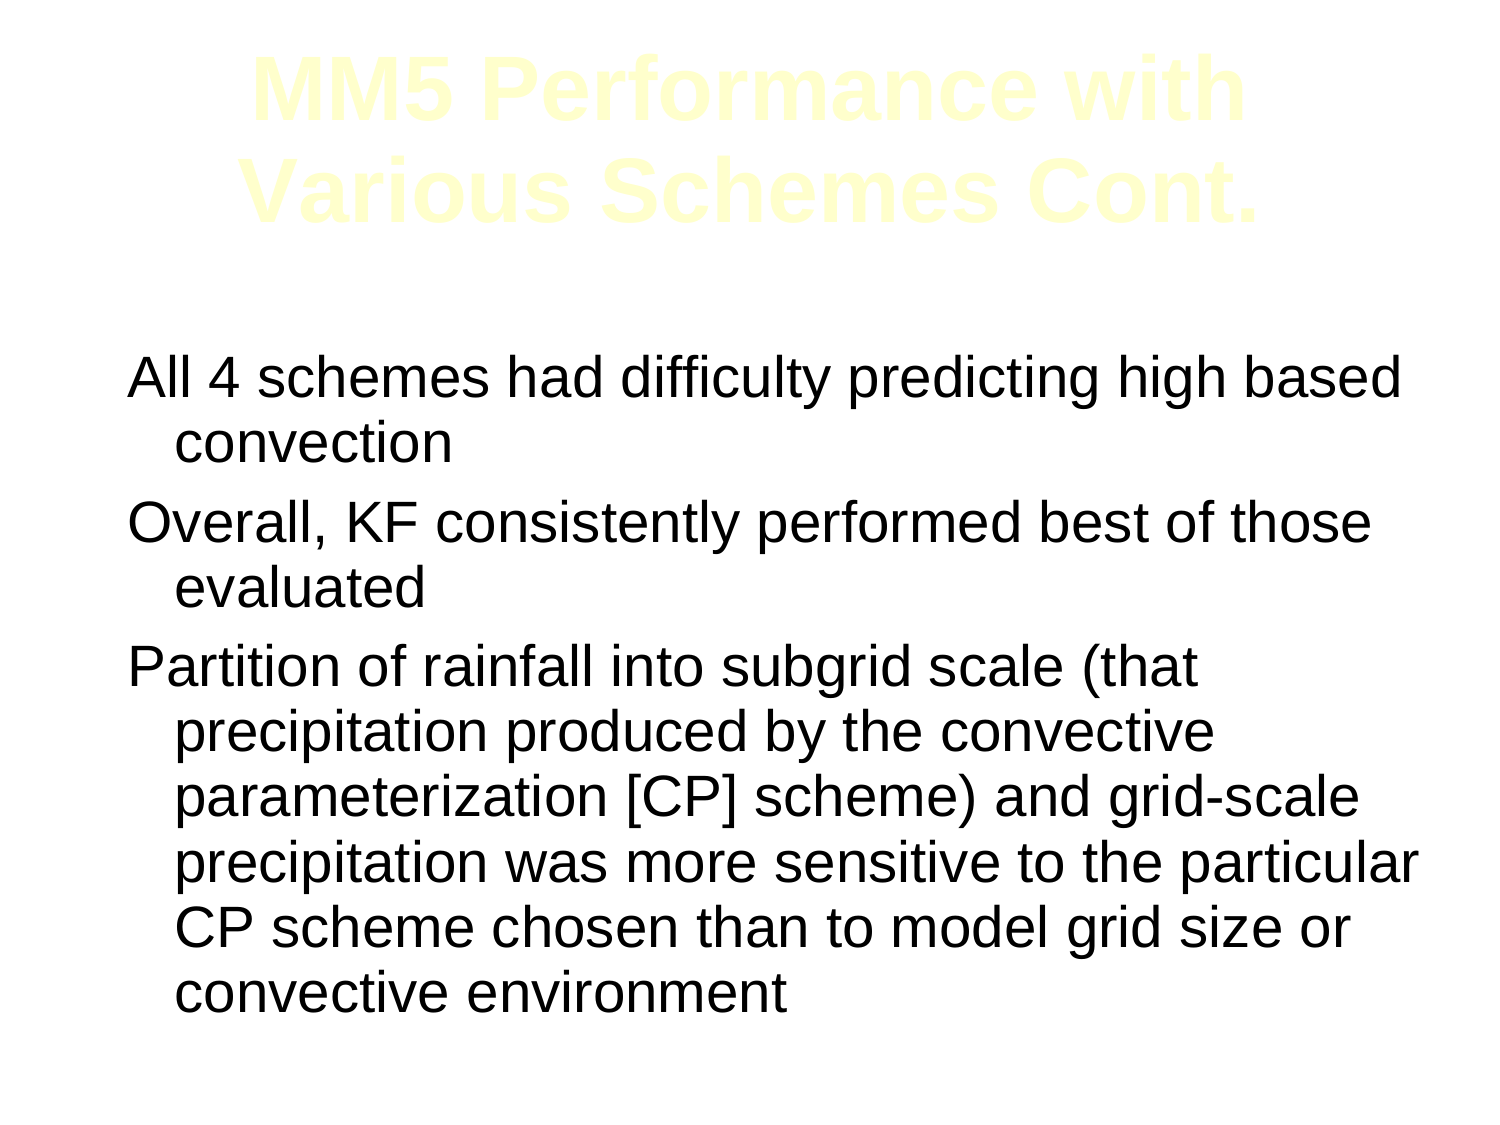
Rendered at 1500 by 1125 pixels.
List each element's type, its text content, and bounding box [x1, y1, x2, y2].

list All 4 schemes had difficulty predicting high based convection Overall, KF consistently performed best of those evaluated Partition of rainfall into subgrid scale (that precipitation produced by the convective parameterization [CP] scheme) and grid-scale precipitation was more sensitive to the particular CP scheme chosen than to model grid size or convective environment [37, 337, 1476, 1082]
title MM5 Performance with Various Schemes Cont. [112, 14, 1388, 250]
